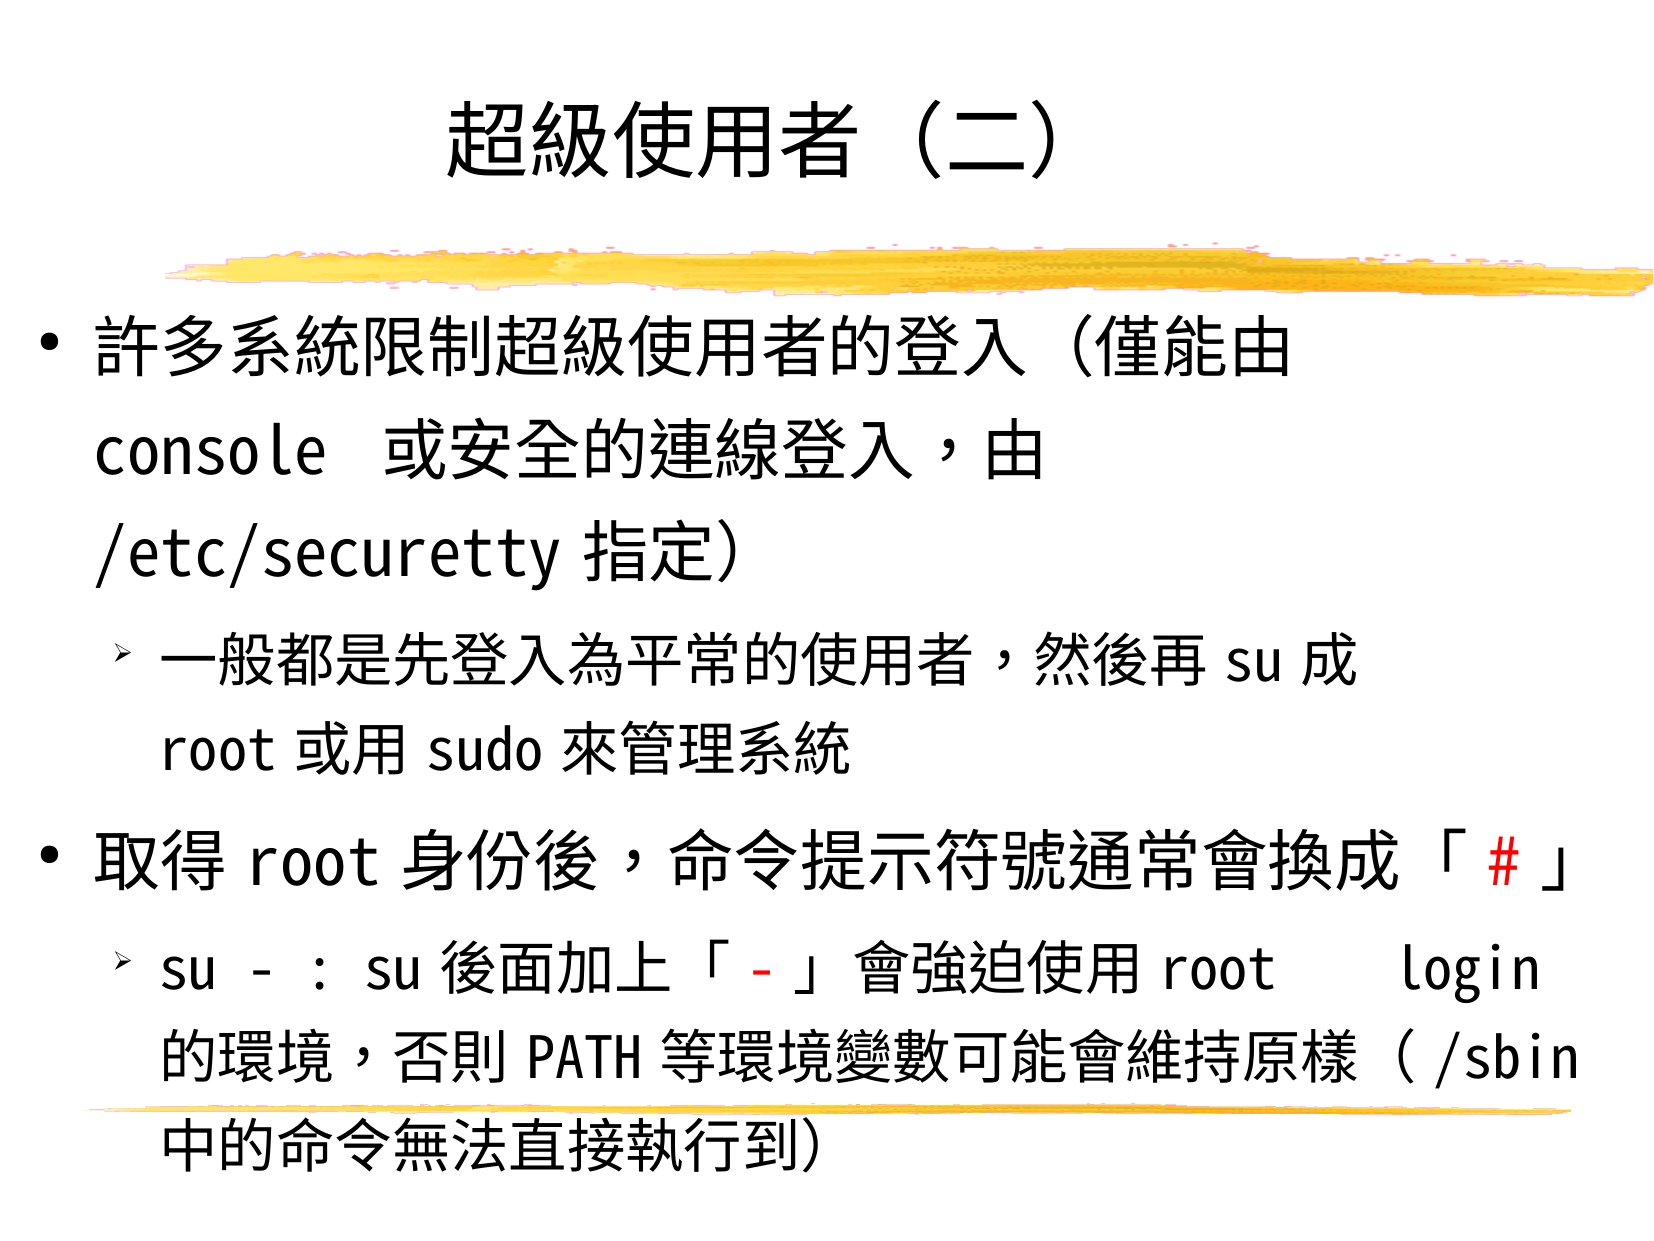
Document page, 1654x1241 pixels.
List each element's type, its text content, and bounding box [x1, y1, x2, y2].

title 超級使用者（二） [76, 28, 1482, 236]
list 許多系統限制超級使用者的登入（僅能由 console 或安全的連線登入，由 /etc/securetty指定） 一般都是先登入為平常的使用者，然後再su成 root或用sudo來管理系統 取得root身份後，命令提示符號通常會換成「#」 su - : su後面加上「-」會強迫使用root login的環境，否則PATH等環境變數可能會維持原樣（/sbin 中的命令無法直接執行到） [37, 288, 1611, 1130]
picture [165, 237, 1654, 308]
